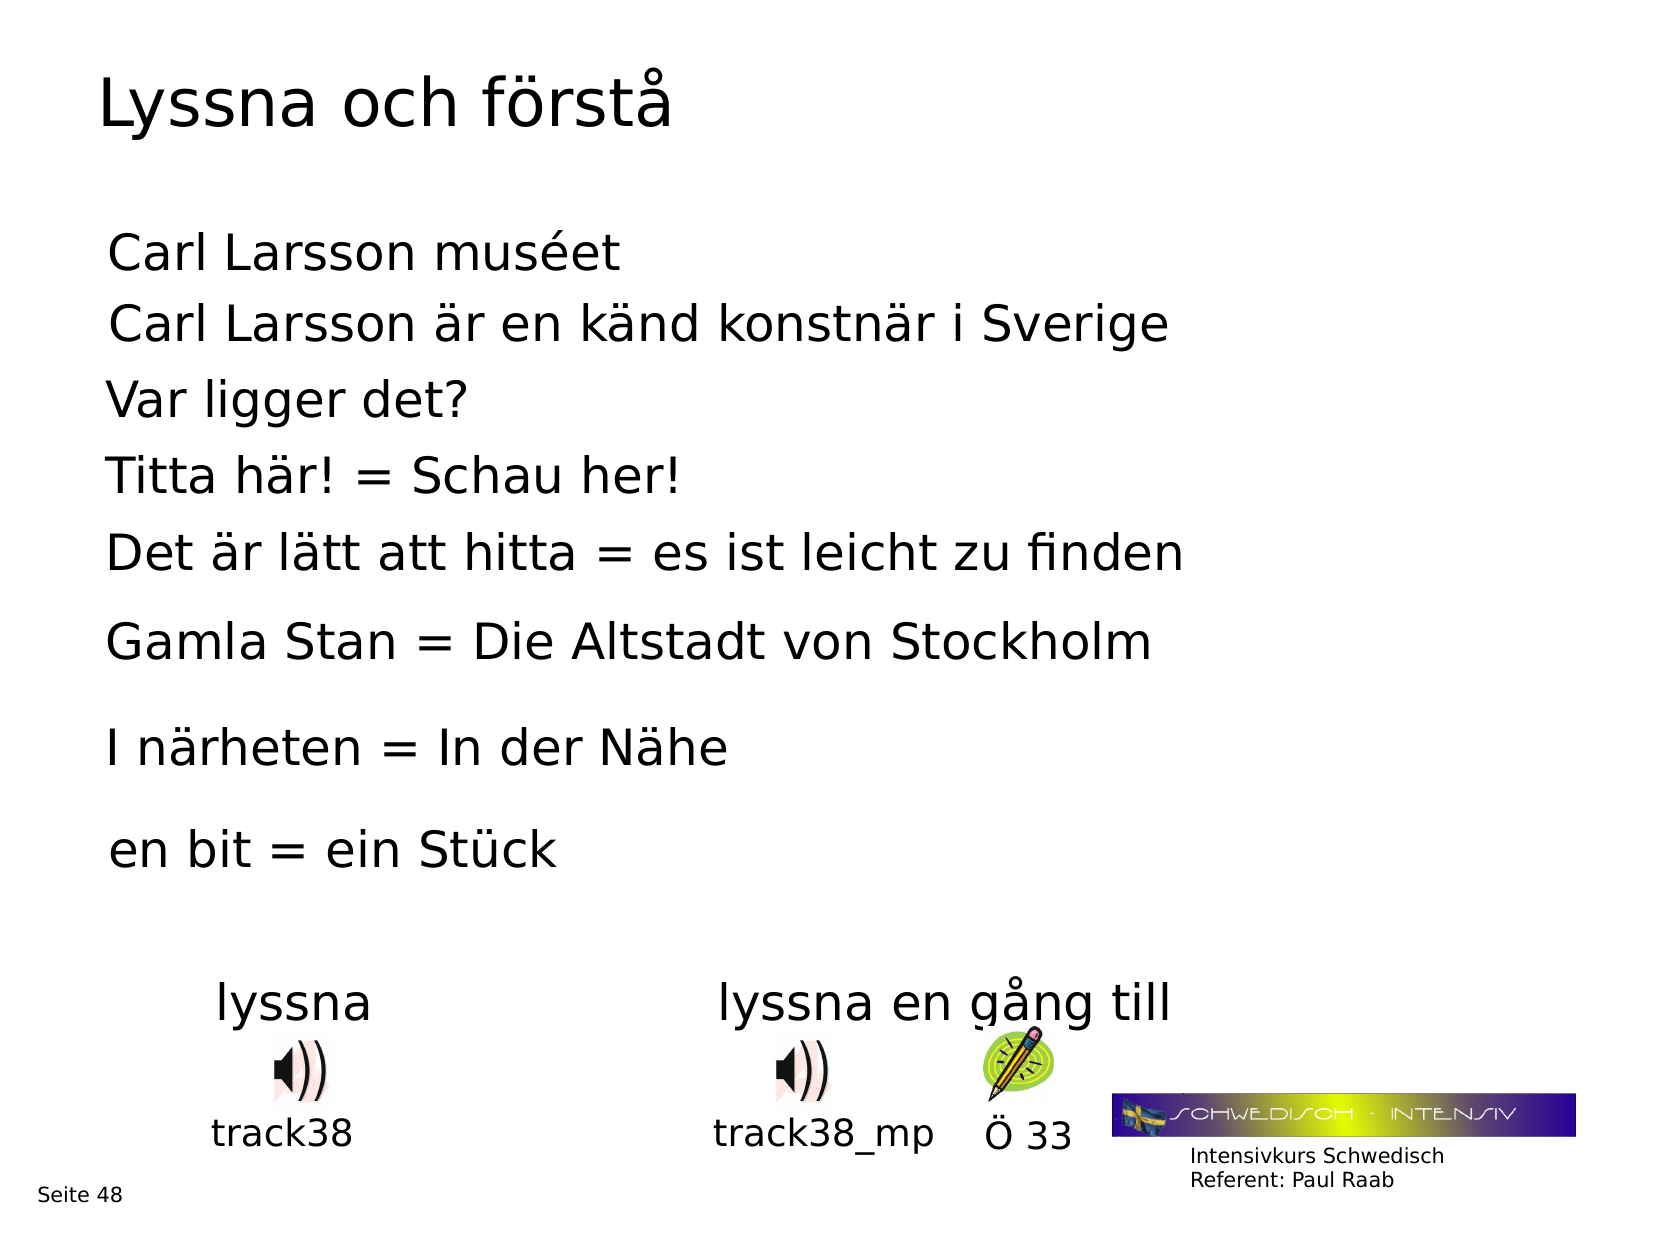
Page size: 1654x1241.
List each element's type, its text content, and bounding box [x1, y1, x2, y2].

picture [983, 1026, 1054, 1102]
text_box Det är lätt att hitta = es ist leicht zu finden [91, 516, 1238, 590]
text_box Ö 33 [969, 1107, 1104, 1166]
picture [1112, 1093, 1576, 1137]
text_box track38 [196, 1104, 384, 1163]
text_box Carl Larsson muséet [93, 217, 676, 287]
text_box Gamla Stan = Die Altstadt von Stockholm [91, 605, 1201, 679]
text_box Titta här! = Schau her! [90, 440, 713, 514]
text_box en bit = ein Stück [93, 813, 601, 887]
text_box Lyssna och förstå [61, 57, 713, 151]
text_box track38_mp [698, 1104, 962, 1163]
text_box lyssna en gång till [702, 967, 1262, 1041]
text_box Carl Larsson är en känd konstnär i Sverige [93, 287, 1201, 362]
text_box I närheten = In der Nähe [91, 711, 1201, 785]
picture [271, 1041, 332, 1104]
picture [773, 1041, 834, 1104]
text_box Var ligger det? [90, 363, 541, 437]
text_box lyssna [200, 966, 408, 1041]
